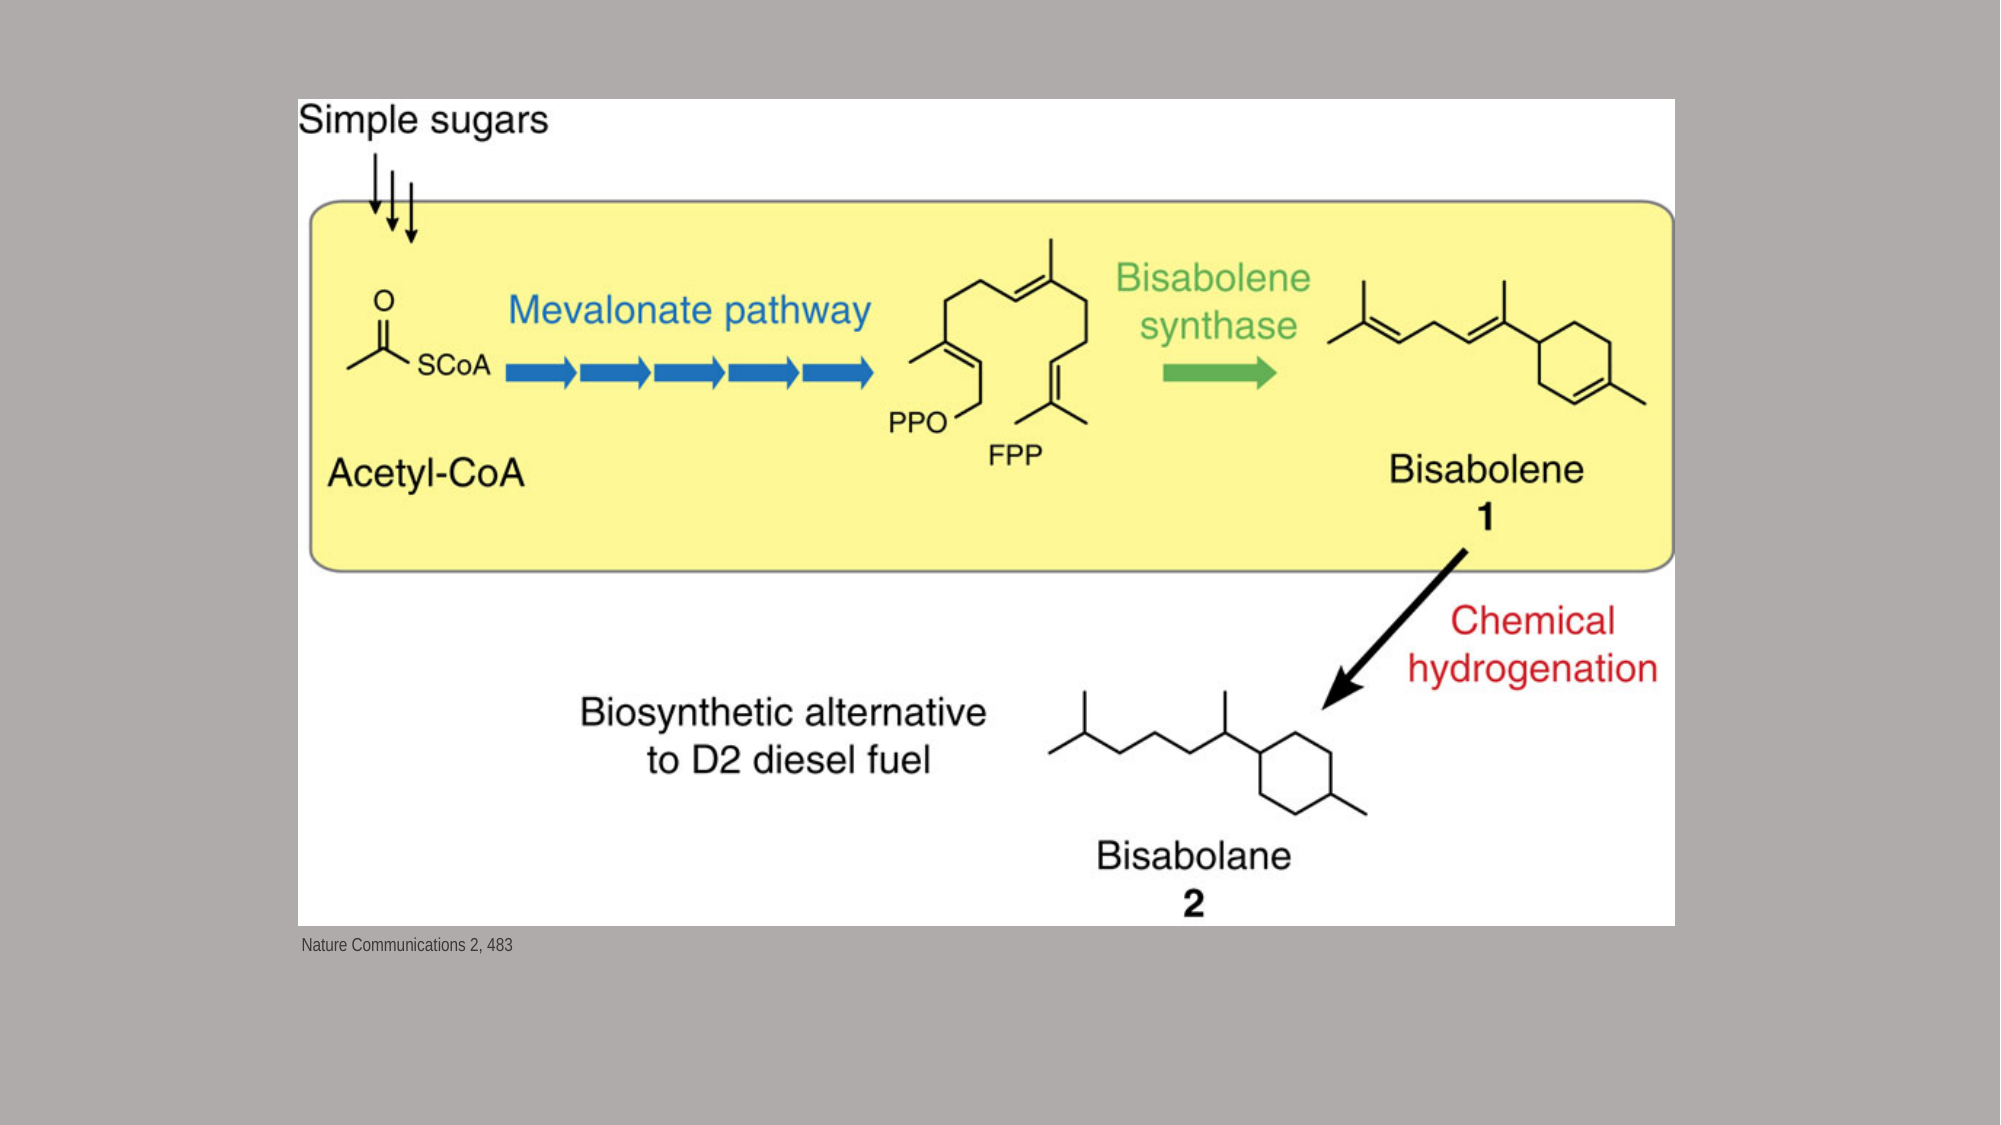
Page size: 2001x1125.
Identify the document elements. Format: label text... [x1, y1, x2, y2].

picture [298, 99, 1675, 926]
text_box Nature Communications 2, 483 [282, 925, 1283, 963]
